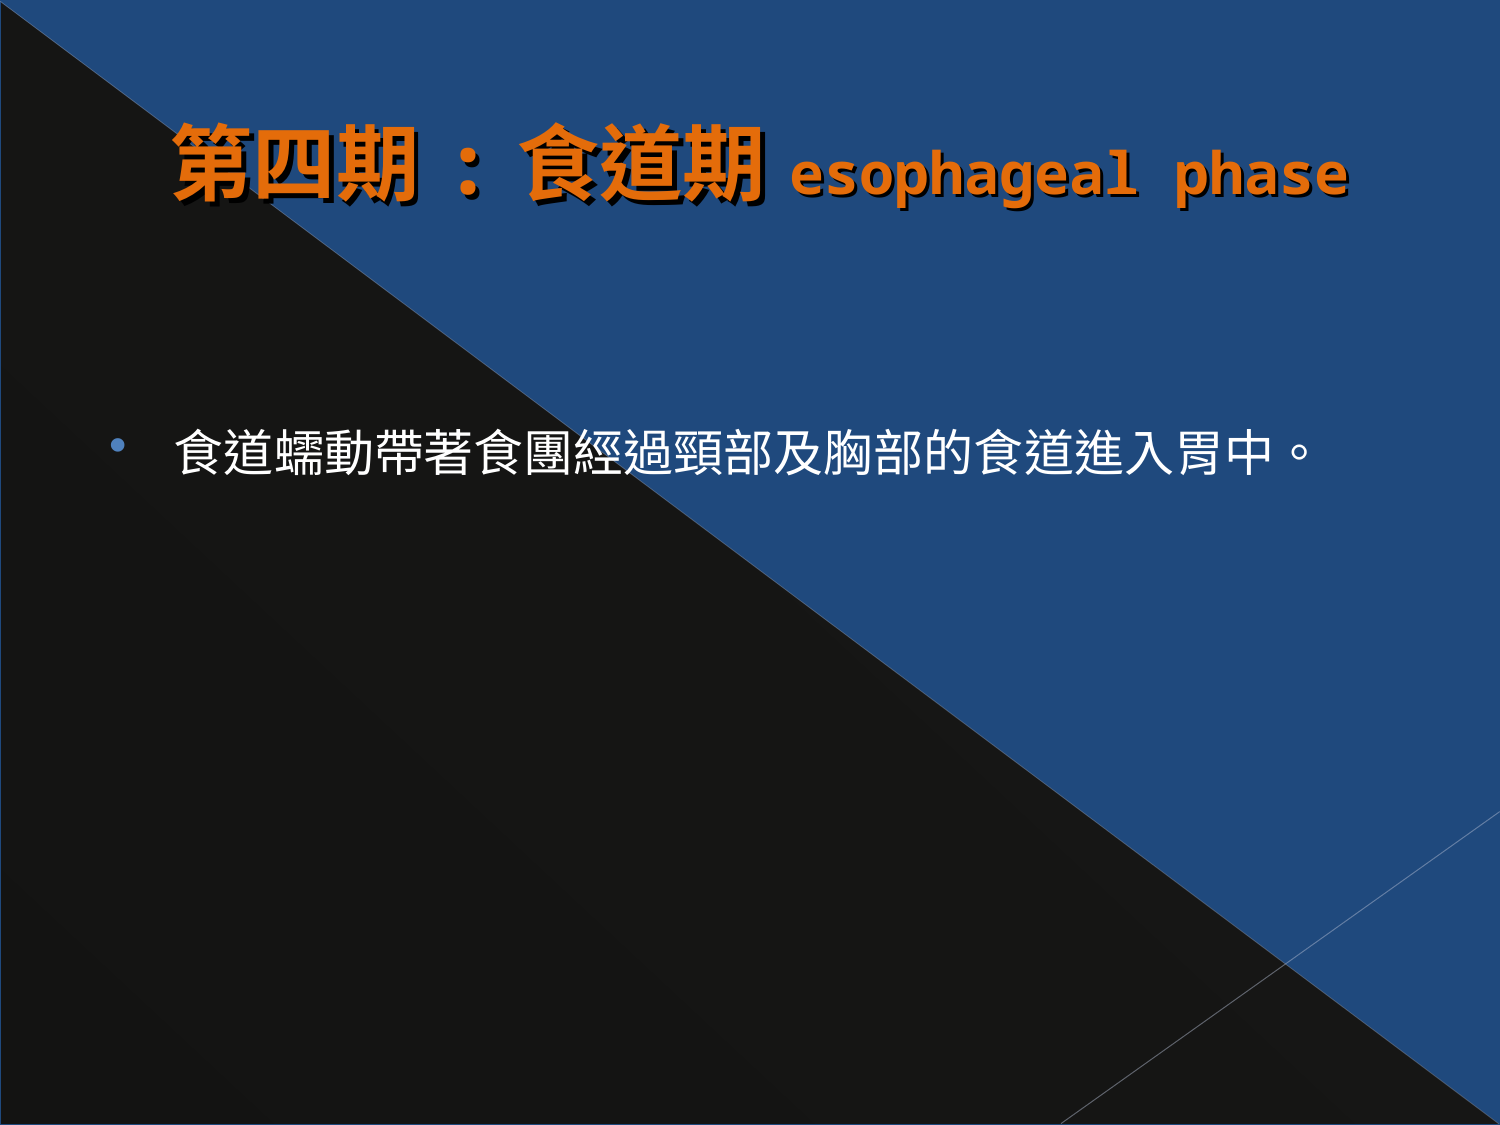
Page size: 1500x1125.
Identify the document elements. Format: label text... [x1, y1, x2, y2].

title 第四期:食道期esophageal phase [75, 43, 1426, 274]
list 食道蠕動帶著食團經過頸部及胸部的食道進入胃中。 [75, 308, 1426, 1059]
